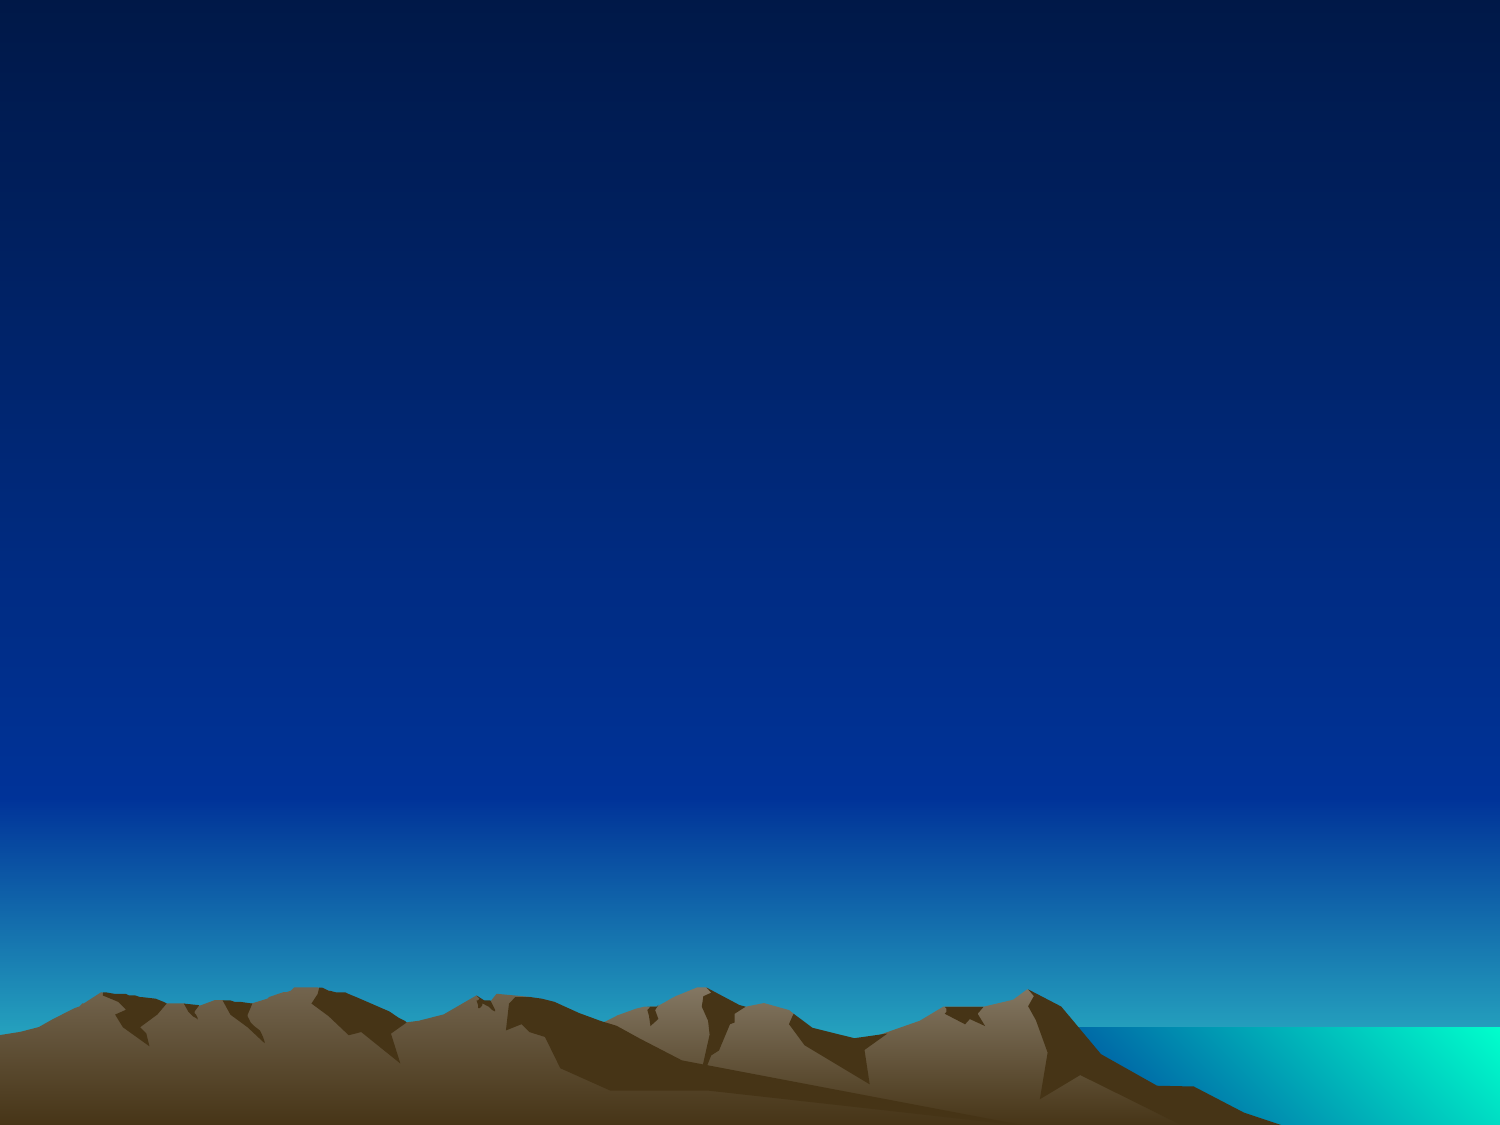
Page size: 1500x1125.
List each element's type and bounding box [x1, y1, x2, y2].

title [37, 48, 1418, 562]
